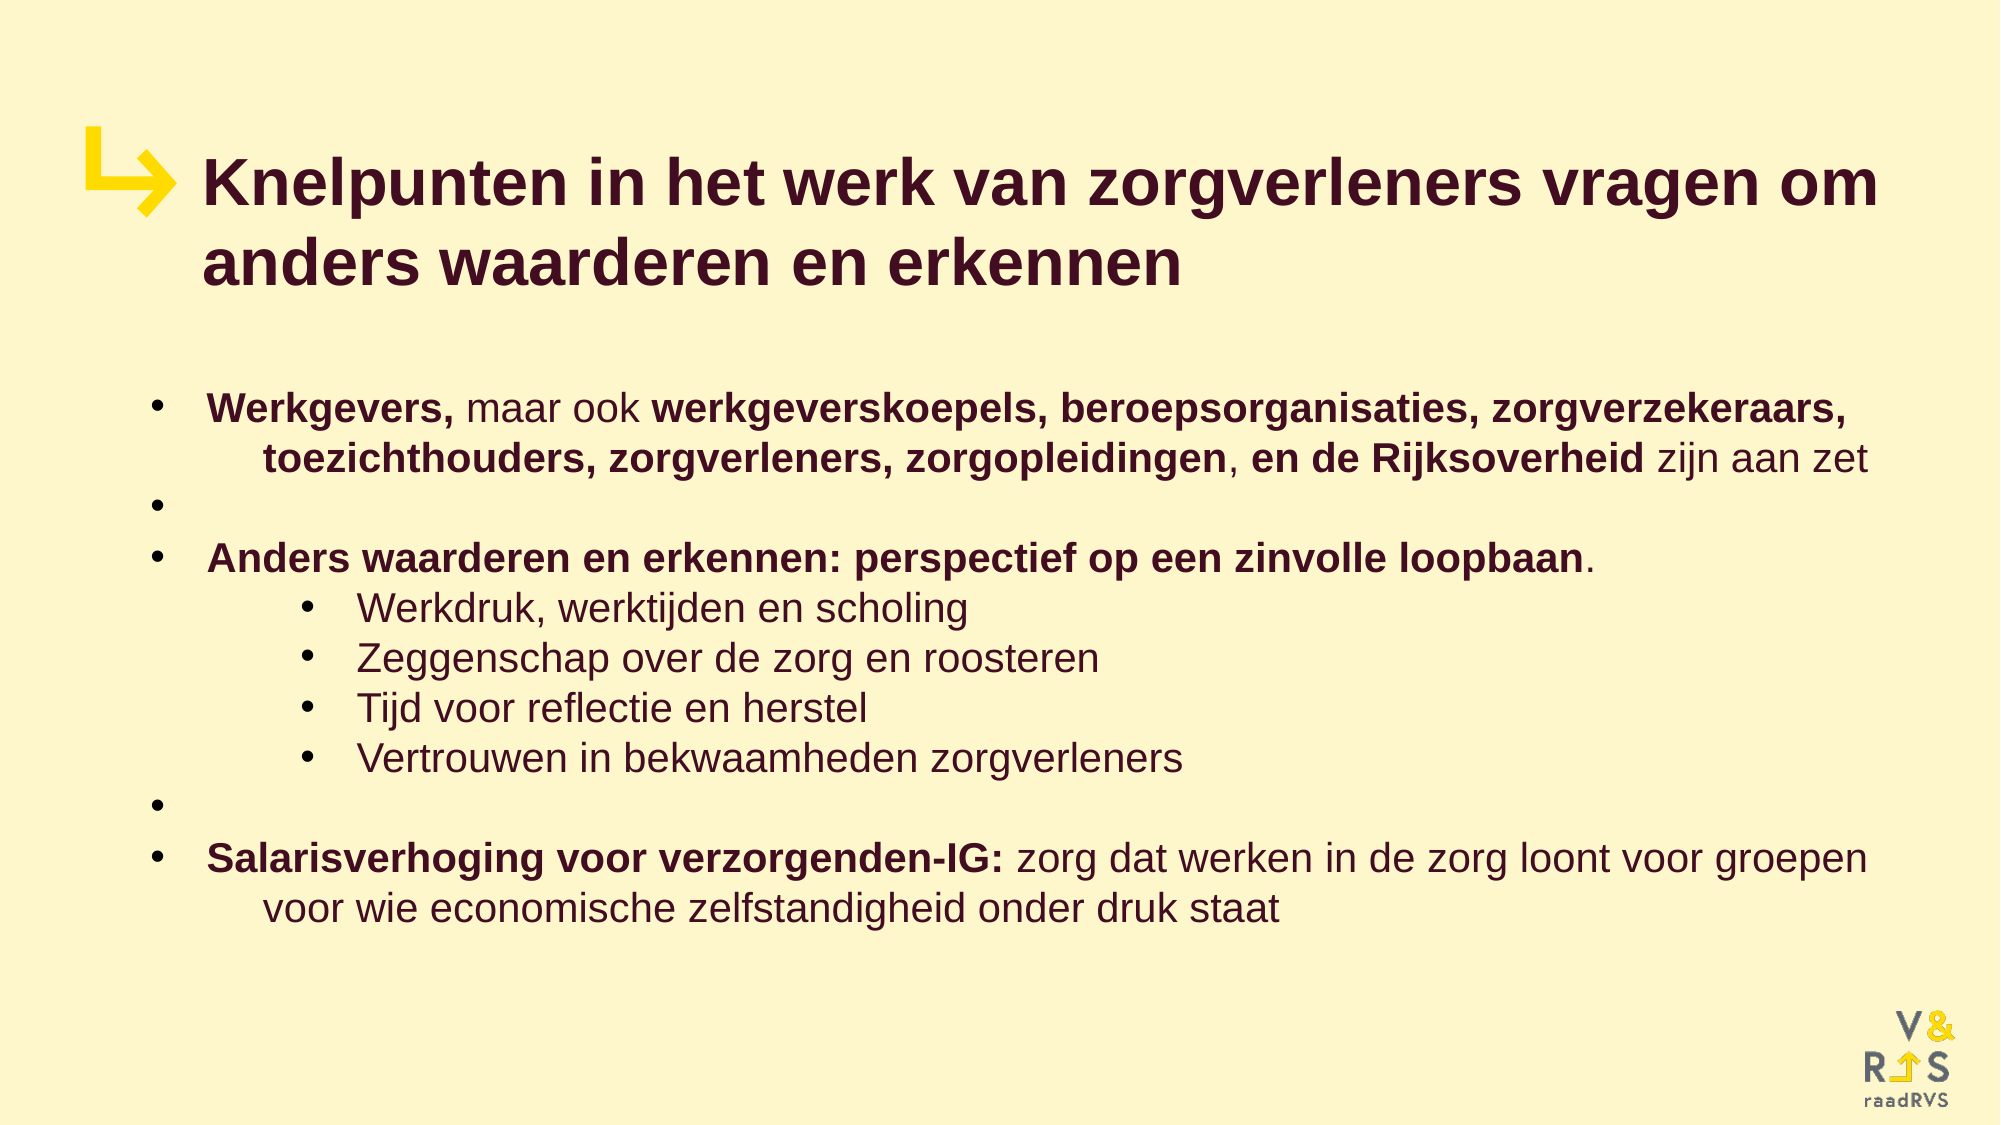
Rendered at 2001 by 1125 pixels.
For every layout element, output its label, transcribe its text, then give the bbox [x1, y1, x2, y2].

title Knelpunten in het werk van zorgverleners vragen om anders waarderen en erkennen [202, 138, 1916, 315]
text_box Werkgevers, maar ook werkgeverskoepels, beroepsorganisaties, zorgverzekeraars, toezichthouders, zorgverleners, zorgopleidingen, en de Rijksoverheid zijn aan zet Anders waarderen en erkennen: perspectief op een zinvolle loopbaan. Werkdruk, werktijden en scholing Zeggenschap over de zorg en roosteren Tijd voor reflectie en herstel Vertrouwen in bekwaamheden zorgverleners Salarisverhoging voor verzorgenden-IG: zorg dat werken in de zorg loont voor groepen voor wie economische zelfstandigheid onder druk staat [135, 373, 1929, 938]
